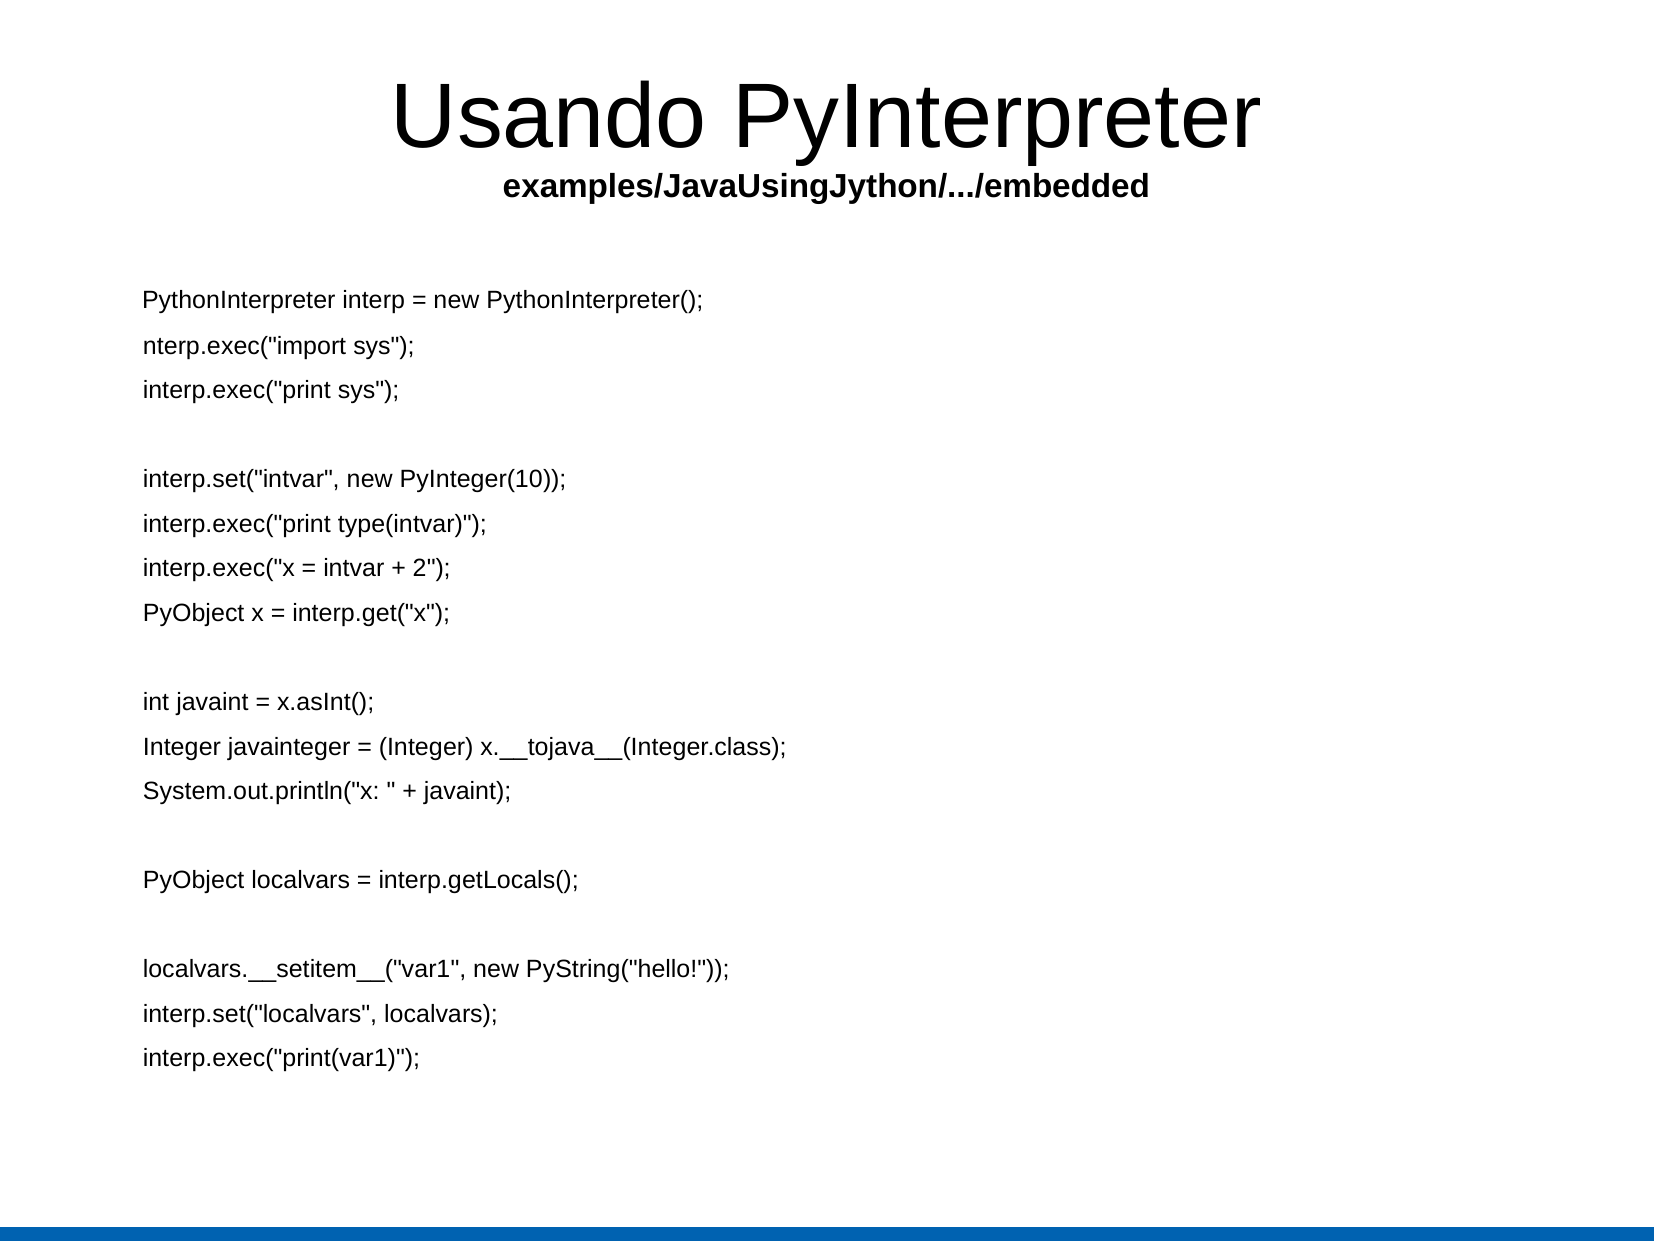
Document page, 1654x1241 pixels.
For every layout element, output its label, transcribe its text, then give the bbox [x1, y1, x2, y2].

list PythonInterpreter interp = new PythonInterpreter(); nterp.exec("import sys"); interp.exec("print sys"); interp.set("intvar", new PyInteger(10)); interp.exec("print type(intvar)"); interp.exec("x = intvar + 2"); PyObject x = interp.get("x"); int javaint = x.asInt(); Integer javainteger = (Integer) x.__tojava__(Integer.class); System.out.println("x: " + javaint); PyObject localvars = interp.getLocals(); localvars.__setitem__("var1", new PyString("hello!")); interp.set("localvars", localvars); interp.exec("print(var1)"); [86, 300, 1576, 1119]
title Usando PyInterpreter examples/JavaUsingJython/.../embedded [82, 49, 1571, 257]
